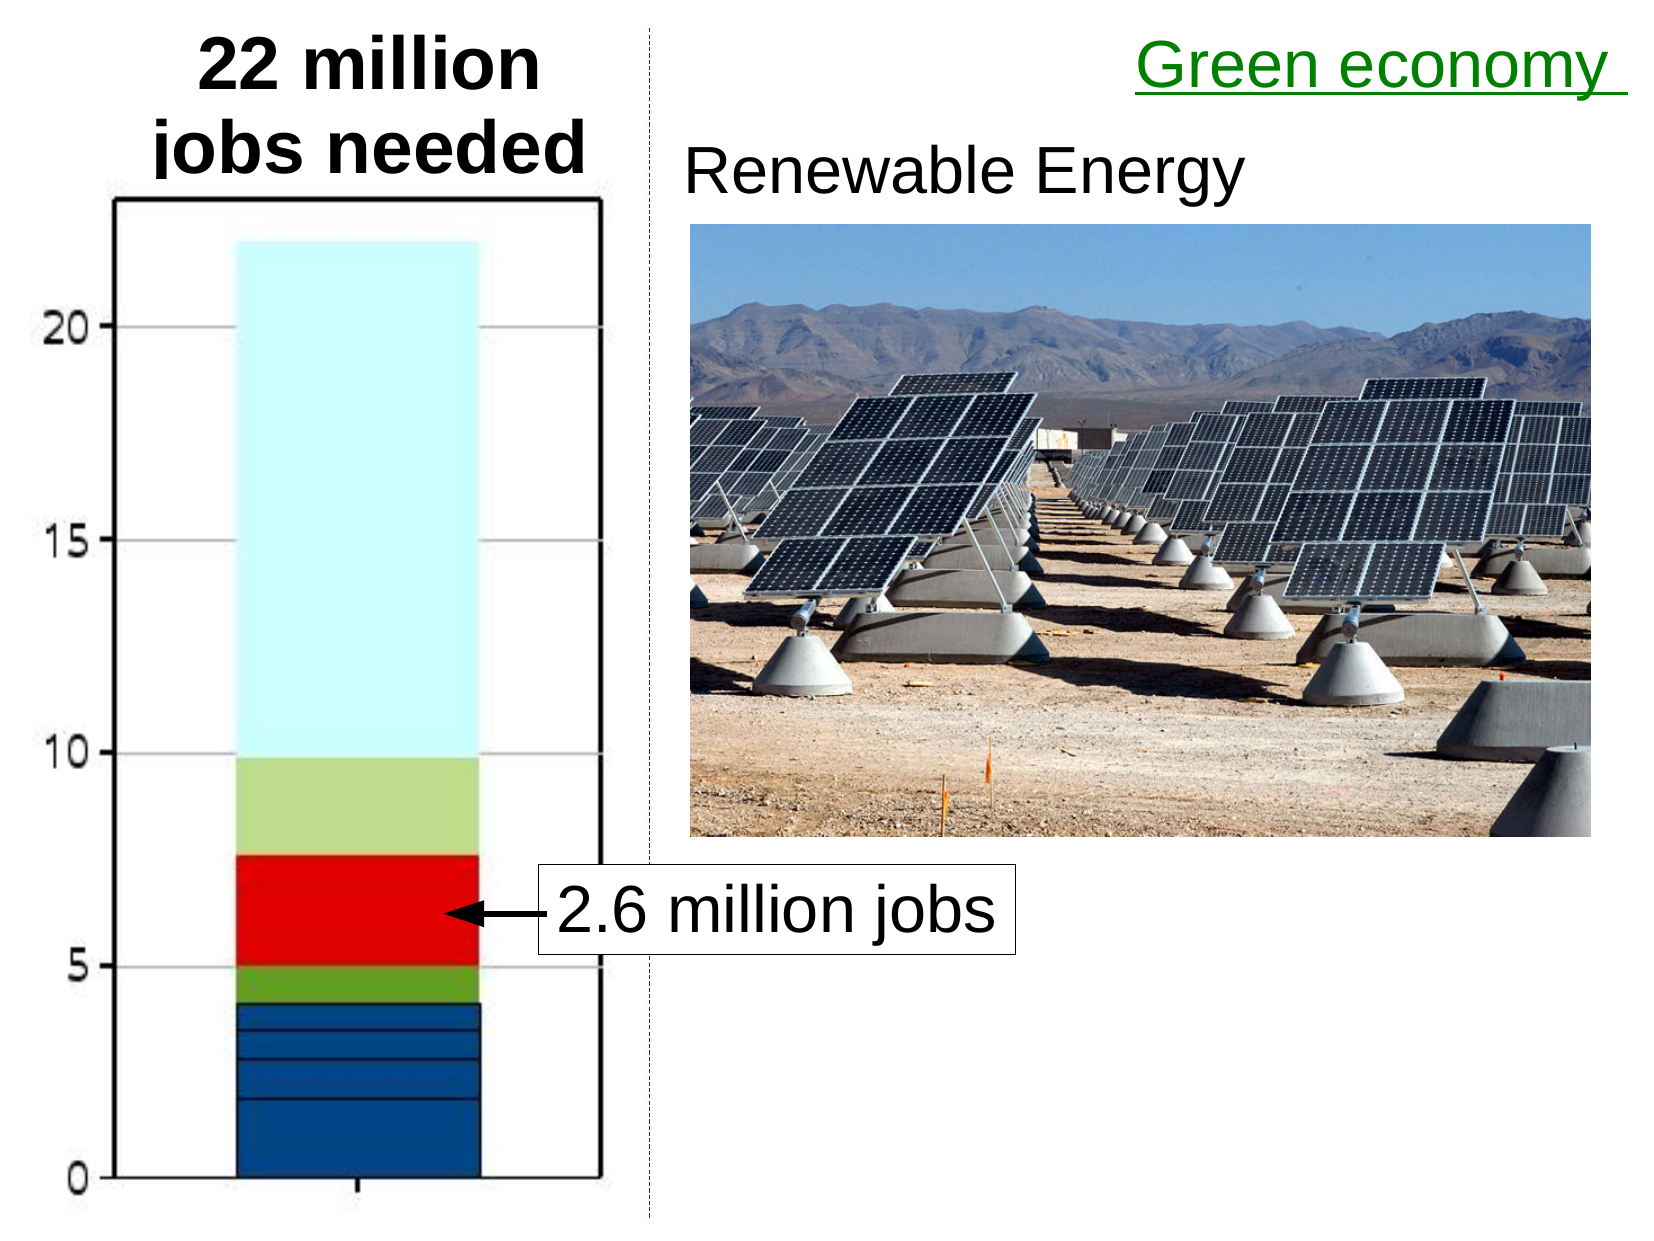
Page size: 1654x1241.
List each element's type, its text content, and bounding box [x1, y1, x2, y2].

text_box 2.6 million jobs [538, 864, 1016, 955]
picture [30, 179, 616, 1231]
text_box Green economy [715, 19, 1643, 110]
text_box Renewable Energy [668, 126, 1596, 216]
text_box 22 million jobs needed [126, 13, 614, 179]
picture [690, 224, 1591, 837]
